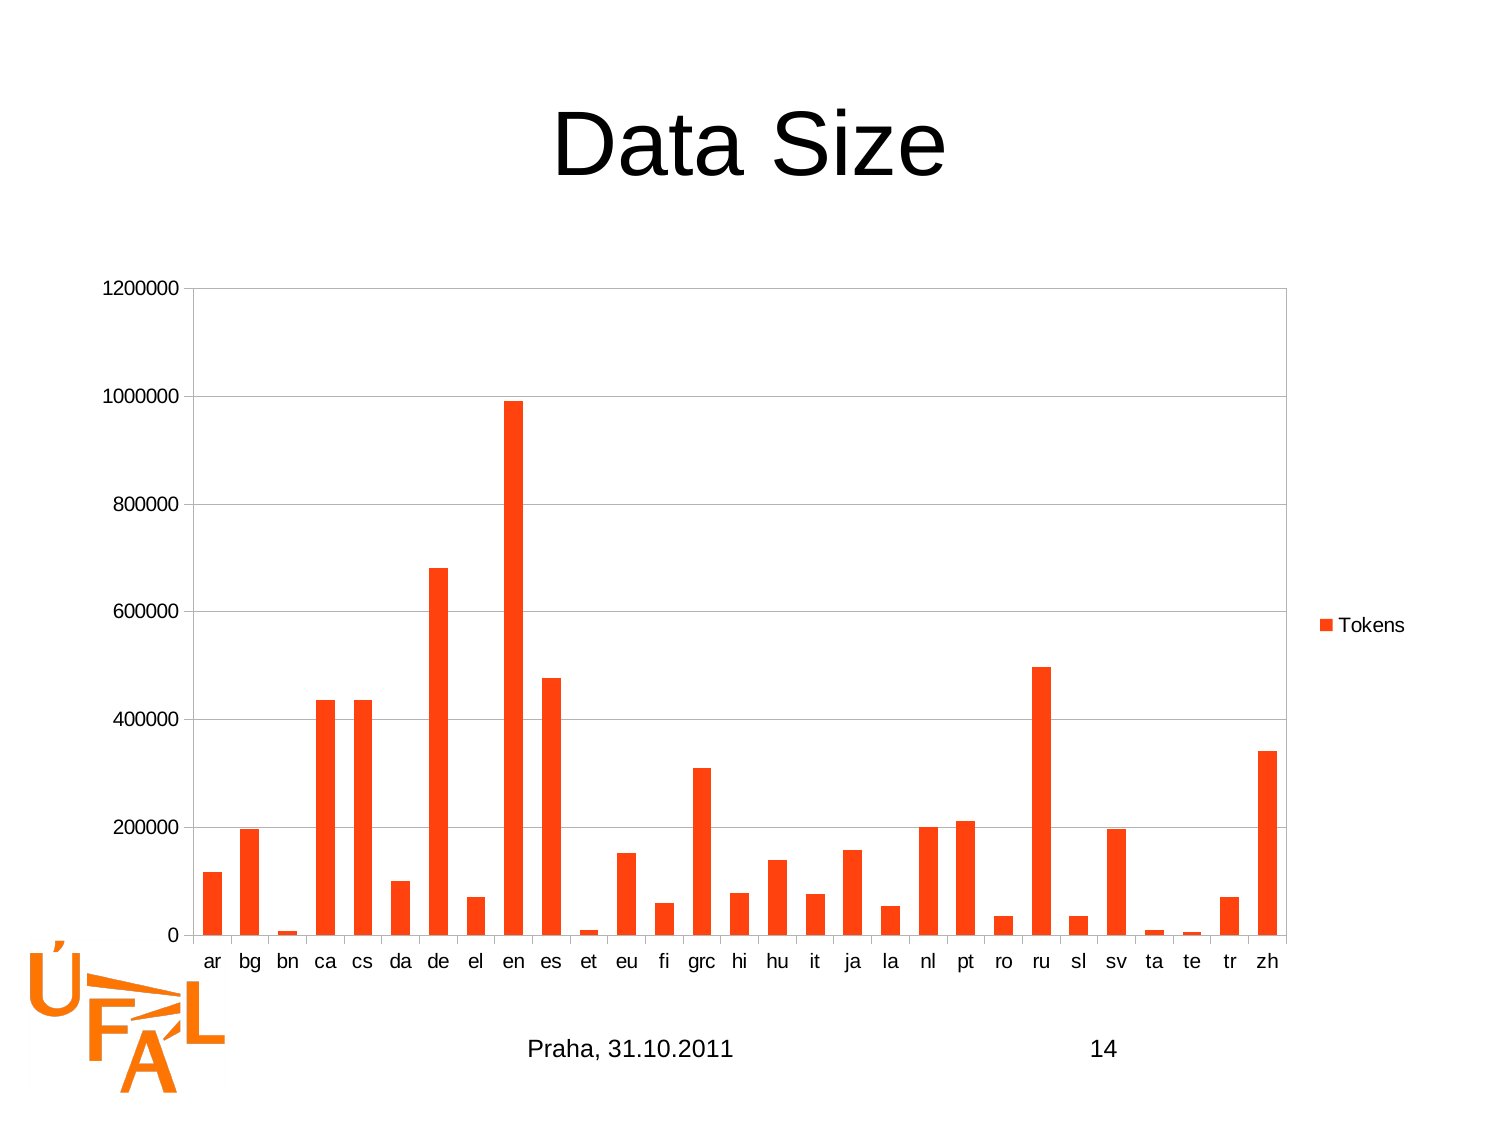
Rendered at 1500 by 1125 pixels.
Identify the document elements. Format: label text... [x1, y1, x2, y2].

chart [75, 262, 1426, 988]
picture [29, 940, 225, 1093]
title Data Size [75, 14, 1426, 262]
